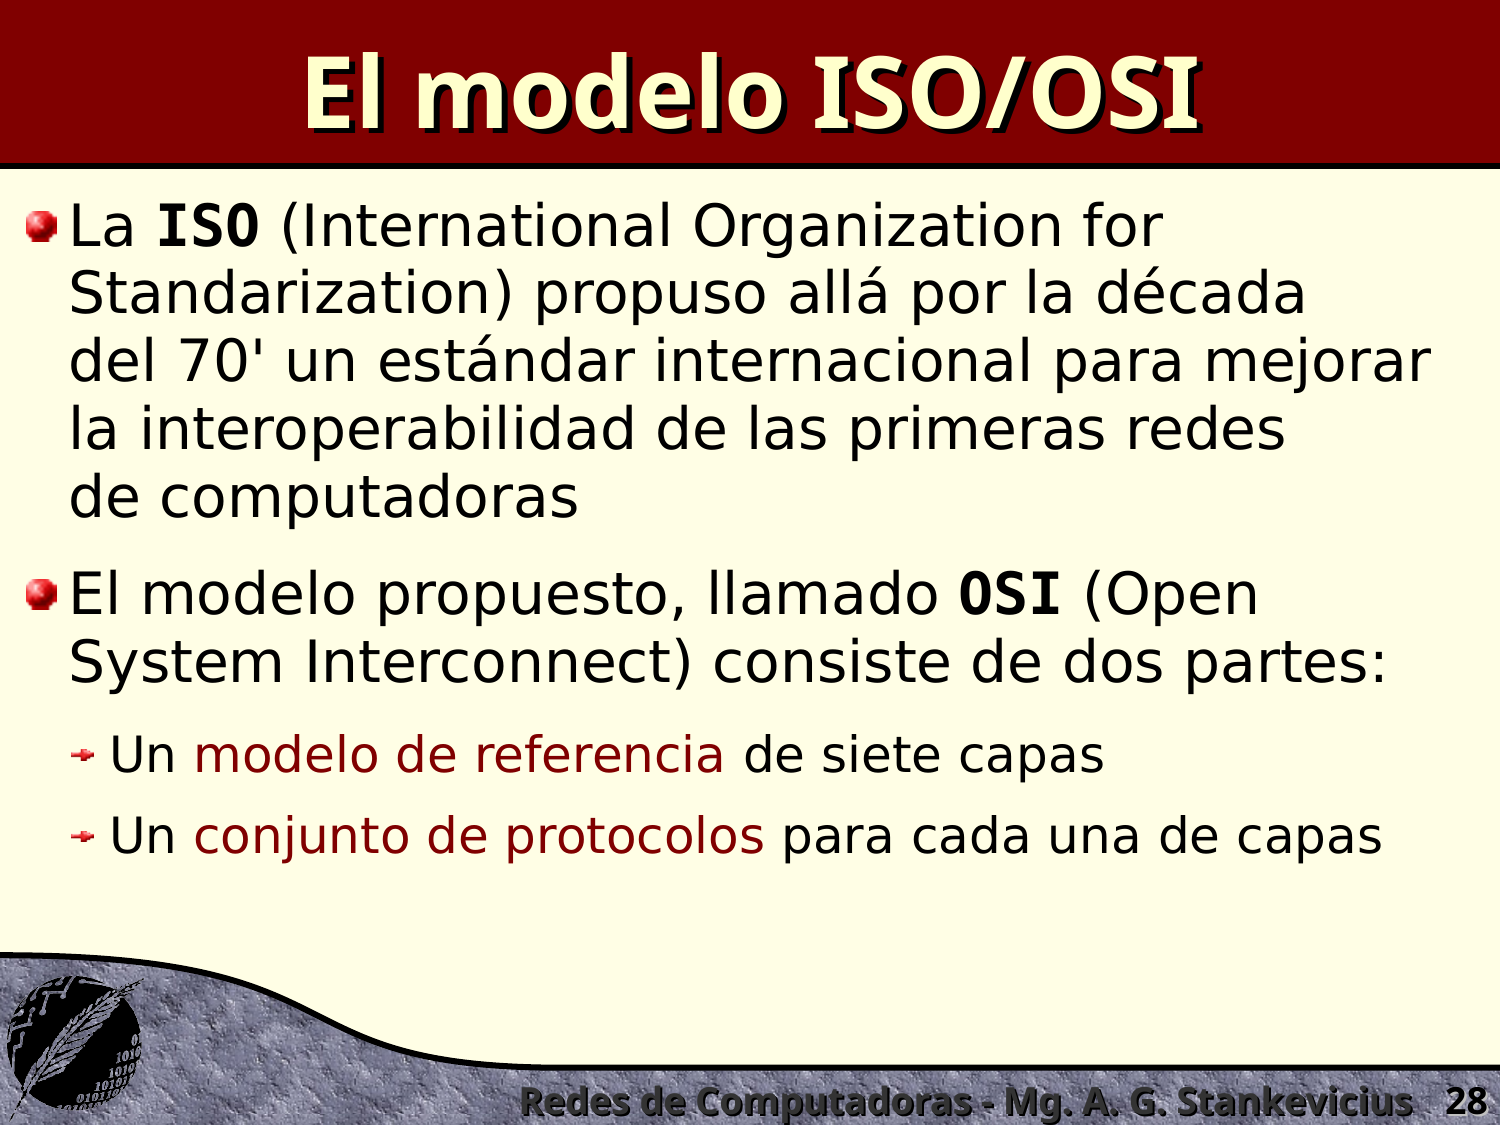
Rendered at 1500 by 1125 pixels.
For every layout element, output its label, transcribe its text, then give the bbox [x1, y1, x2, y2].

picture [790, 1100, 795, 1110]
title El modelo ISO/OSI [15, 5, 1485, 160]
picture [1047, 1100, 1054, 1110]
list La ISO (International Organization for Standarization) propuso allá por la década del 70' un estándar internacional para mejorar la interoperabilidad de las primeras redes de computadoras El modelo propuesto, llamado OSI (Open System Interconnect) consiste de dos partes: Un modelo de referencia de siete capas Un conjunto de protocolos para cada una de capas [11, 192, 1486, 921]
picture [0, 959, 1500, 1125]
